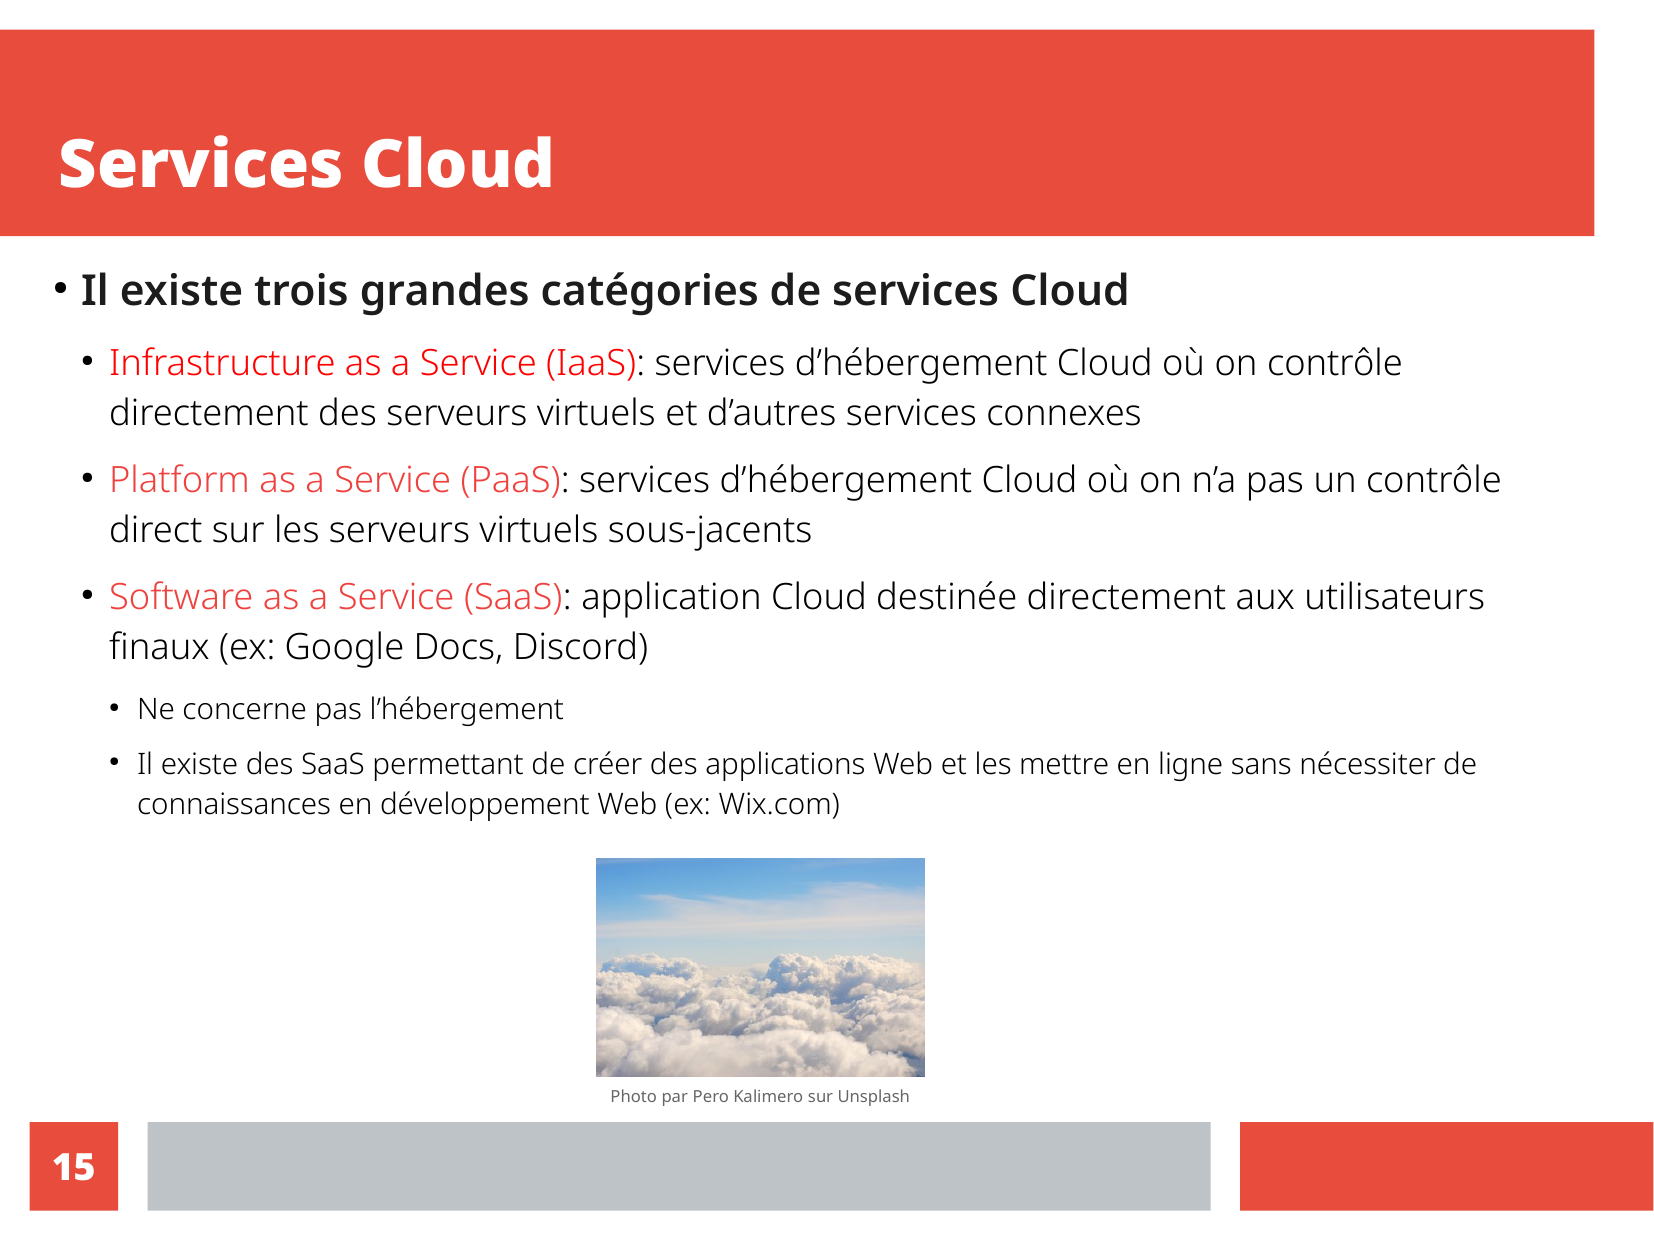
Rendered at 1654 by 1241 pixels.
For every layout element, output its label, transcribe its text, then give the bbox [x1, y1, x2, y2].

text_box Photo par Pero Kalimero sur Unsplash [558, 1076, 963, 1117]
picture [596, 858, 925, 1076]
title Services Cloud [59, 59, 1595, 207]
list Il existe trois grandes catégories de services Cloud Infrastructure as a Service (IaaS): services d’hébergement Cloud où on contrôle directement des serveurs virtuels et d’autres services connexes Platform as a Service (PaaS): services d’hébergement Cloud où on n’a pas un contrôle direct sur les serveurs virtuels sous-jacents Software as a Service (SaaS): application Cloud destinée directement aux utilisateurs finaux (ex: Google Docs, Discord) Ne concerne pas l’hébergement Il existe des SaaS permettant de créer des applications Web et les mettre en ligne sans nécessiter de connaissances en développement Web (ex: Wix.com) [53, 259, 1560, 827]
